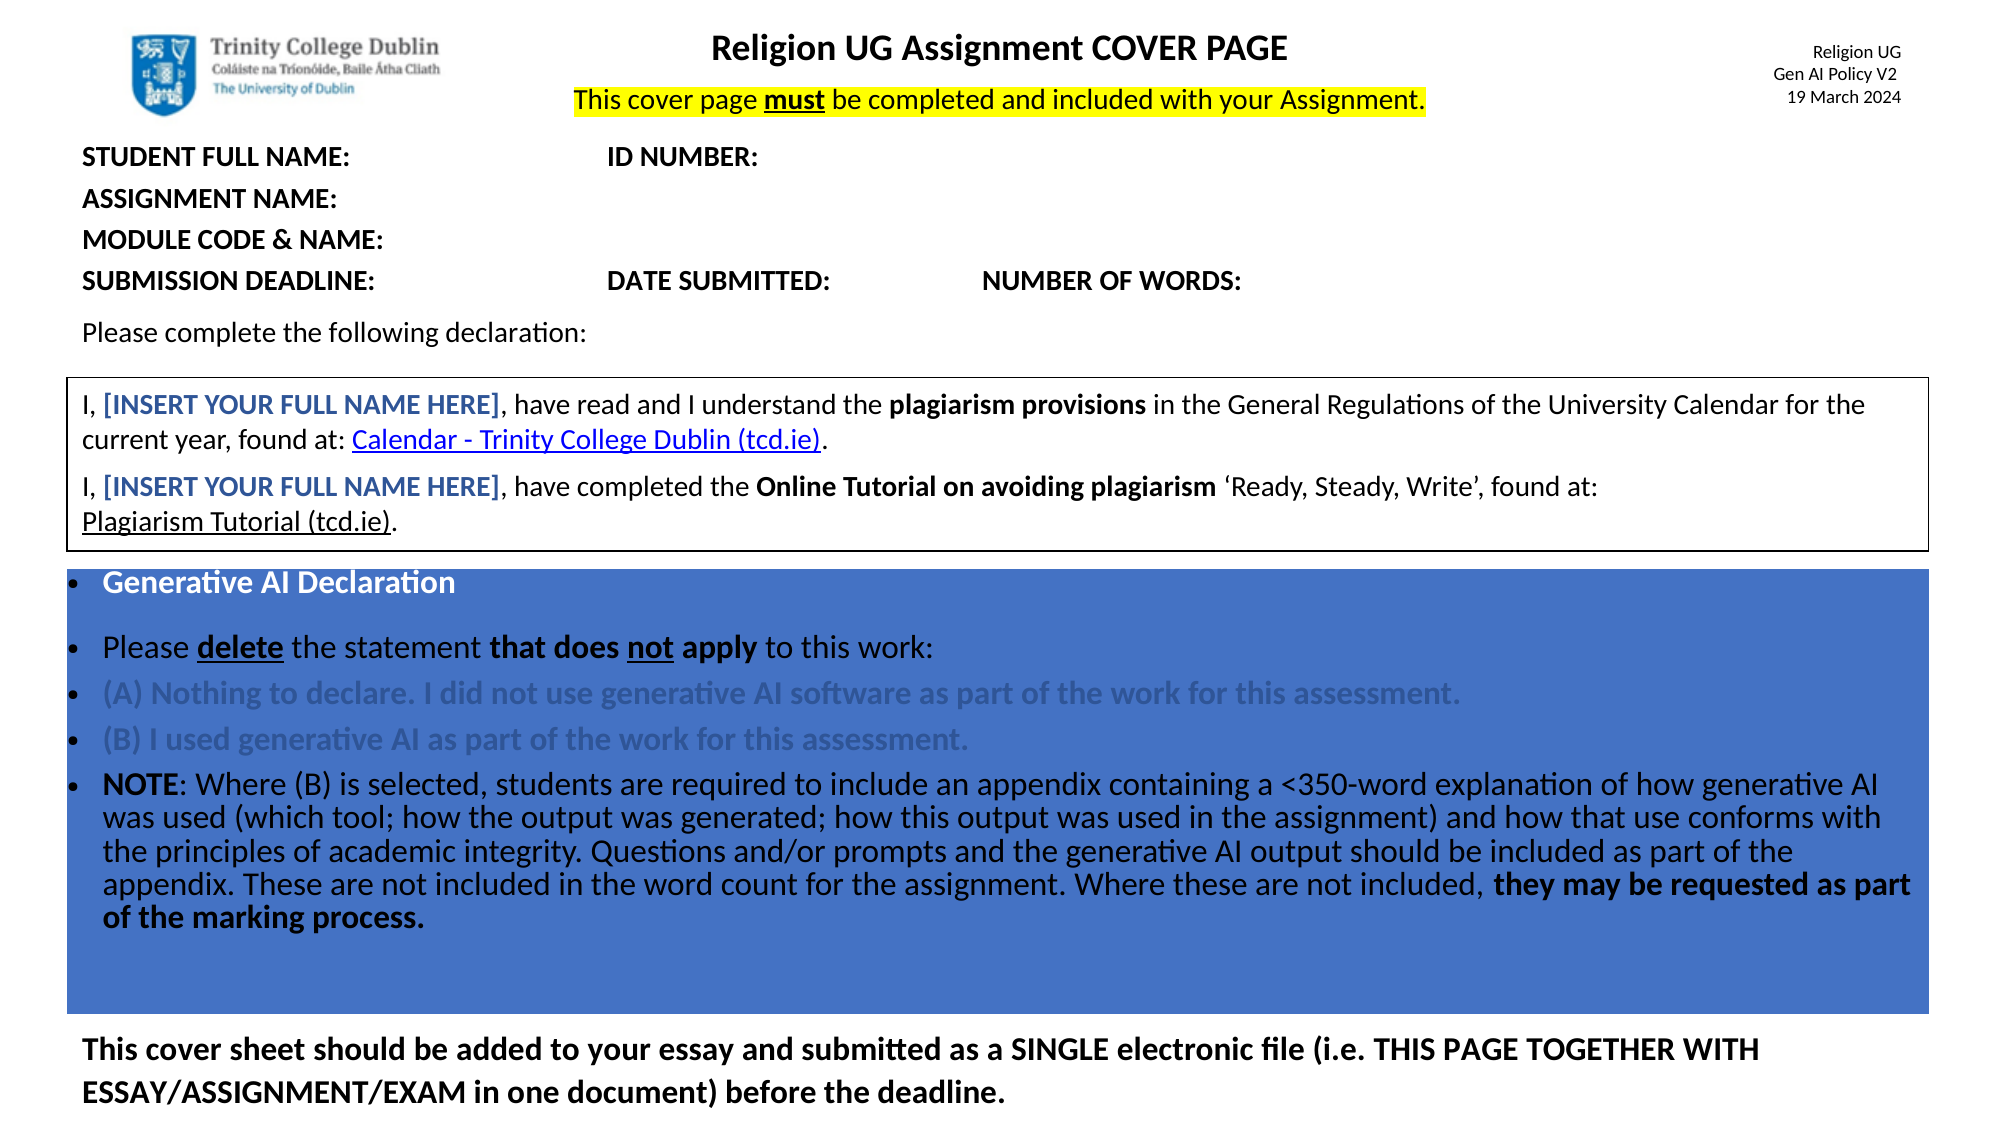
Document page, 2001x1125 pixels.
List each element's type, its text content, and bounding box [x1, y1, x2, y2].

subtitle STUDENT FULL NAME: ID NUMBER: ASSIGNMENT NAME: MODULE CODE & NAME: SUBMISSION DEADLINE: DATE SUBMITTED: NUMBER OF WORDS: Please complete the following declaration: [67, 130, 1933, 392]
text_box Religion UG Assignment COVER PAGE This cover page must be completed and included with your Assignment. [500, 15, 1501, 124]
picture [90, 5, 483, 142]
table_header Generative AI Declaration [67, 569, 1929, 633]
text_box This cover sheet should be added to your essay and submitted as a SINGLE electronic file (i.e. THIS PAGE TOGETHER WITH ESSAY/ASSIGNMENT/EXAM in one document) before the deadline. [67, 1017, 1929, 1117]
text_box I, [INSERT YOUR FULL NAME HERE], have read and I understand the plagiarism provisions in the General Regulations of the University Calendar for the current year, found at: Calendar - Trinity College Dublin (tcd.ie). I, [INSERT YOUR FULL NAME HERE], have completed the Online Tutorial on avoiding plagiarism ‘Ready, Steady, Write’, found at: Plagiarism Tutorial (tcd.ie). [67, 377, 1929, 551]
text_box Religion UG Gen AI Policy V2 19 March 2024 [1758, 32, 1933, 114]
table_cell Please delete the statement that does not apply to this work: (A) Nothing to declare. I did not use generative AI software as part of the work for this assessment. (B) I used generative AI as part of the work for this assessment. NOTE: Where (B) is selected, students are required to include an appendix containing a <350-word explanation of how generative AI was used (which tool; how the output was generated; how this output was used in the assignment) and how that use conforms with the principles of academic integrity. Questions and/or prompts and the generative AI output should be included as part of the appendix. These are not included in the word count for the assignment. Where these are not included, they may be requested as part of the marking process. [67, 633, 1929, 1014]
